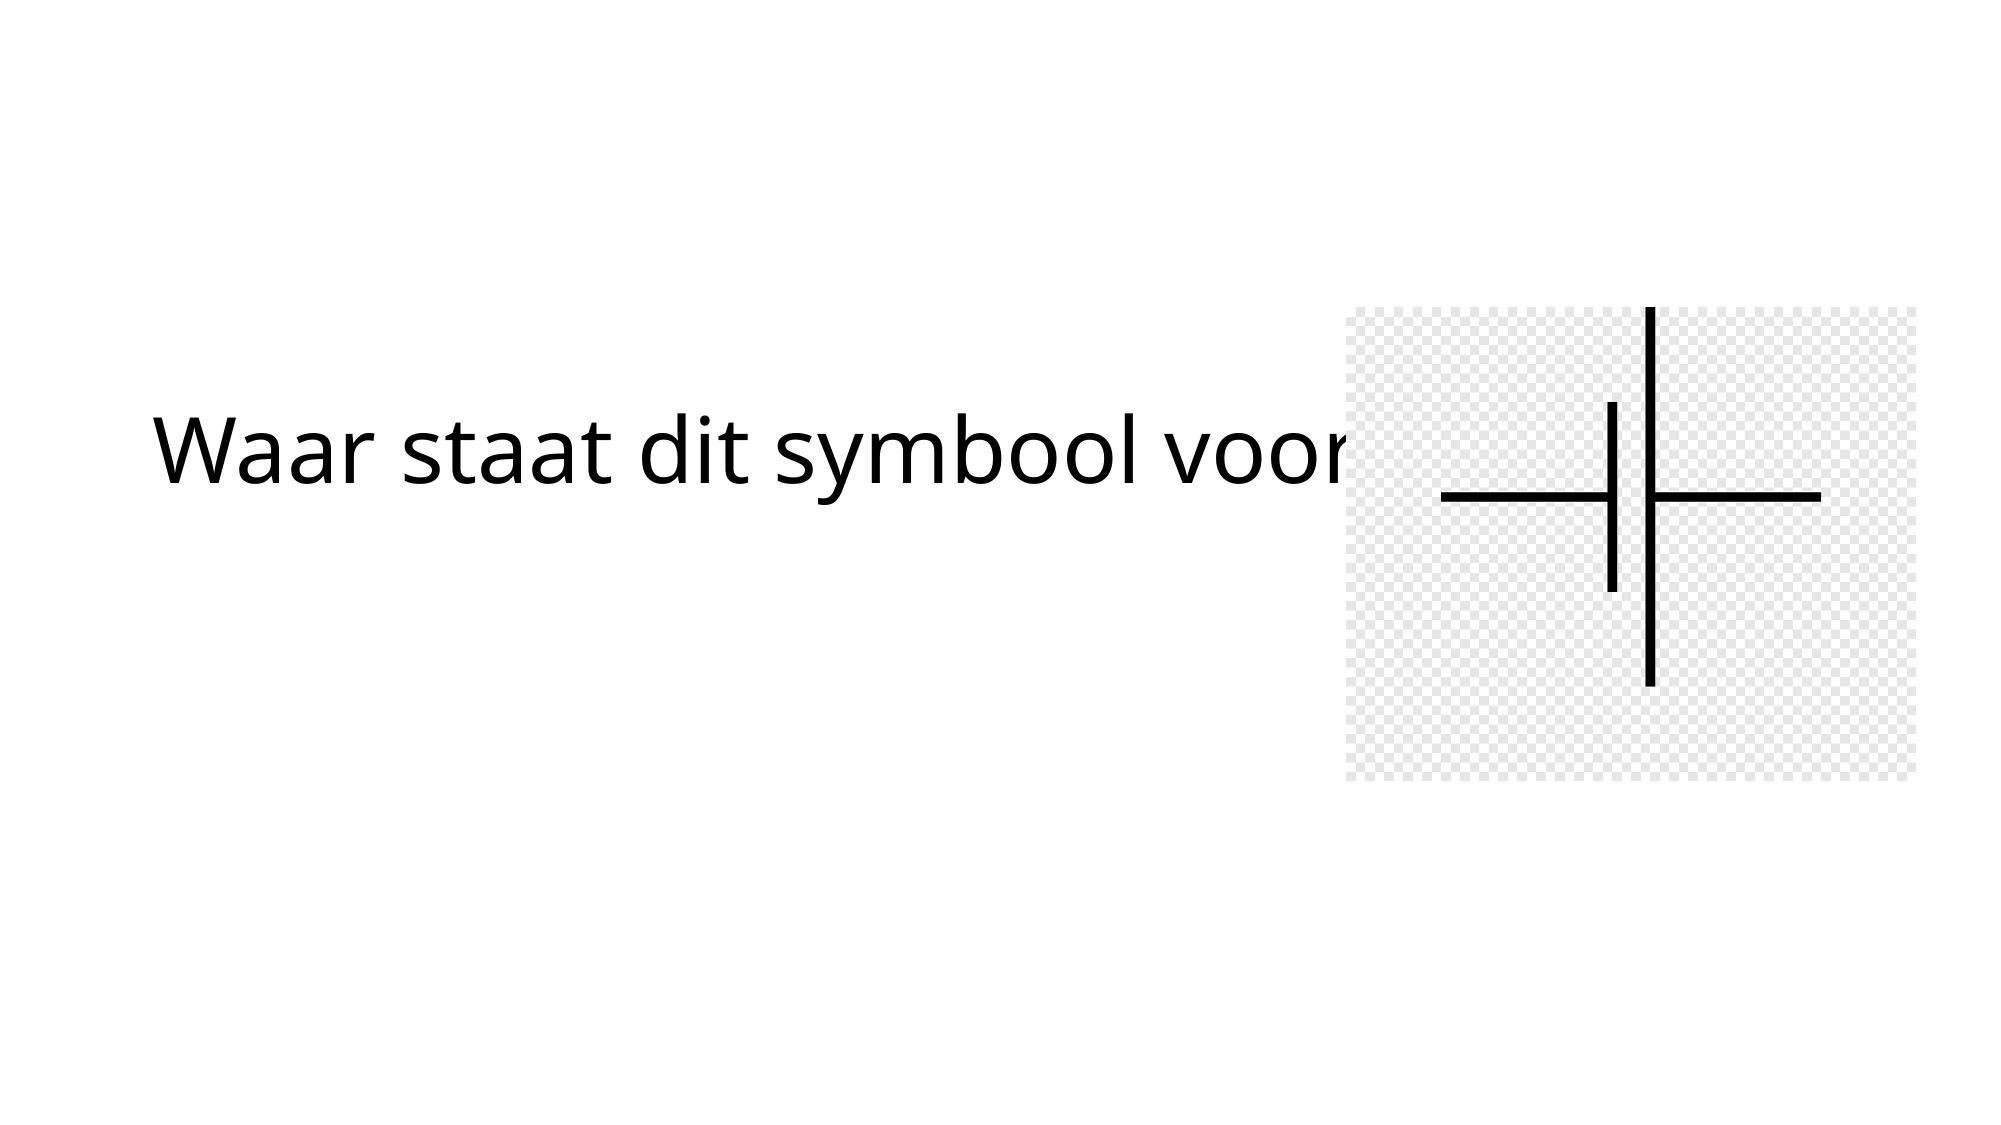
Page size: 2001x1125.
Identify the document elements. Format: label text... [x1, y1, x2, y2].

title Waar staat dit symbool voor? [137, 345, 1346, 563]
picture [1346, 307, 1916, 781]
